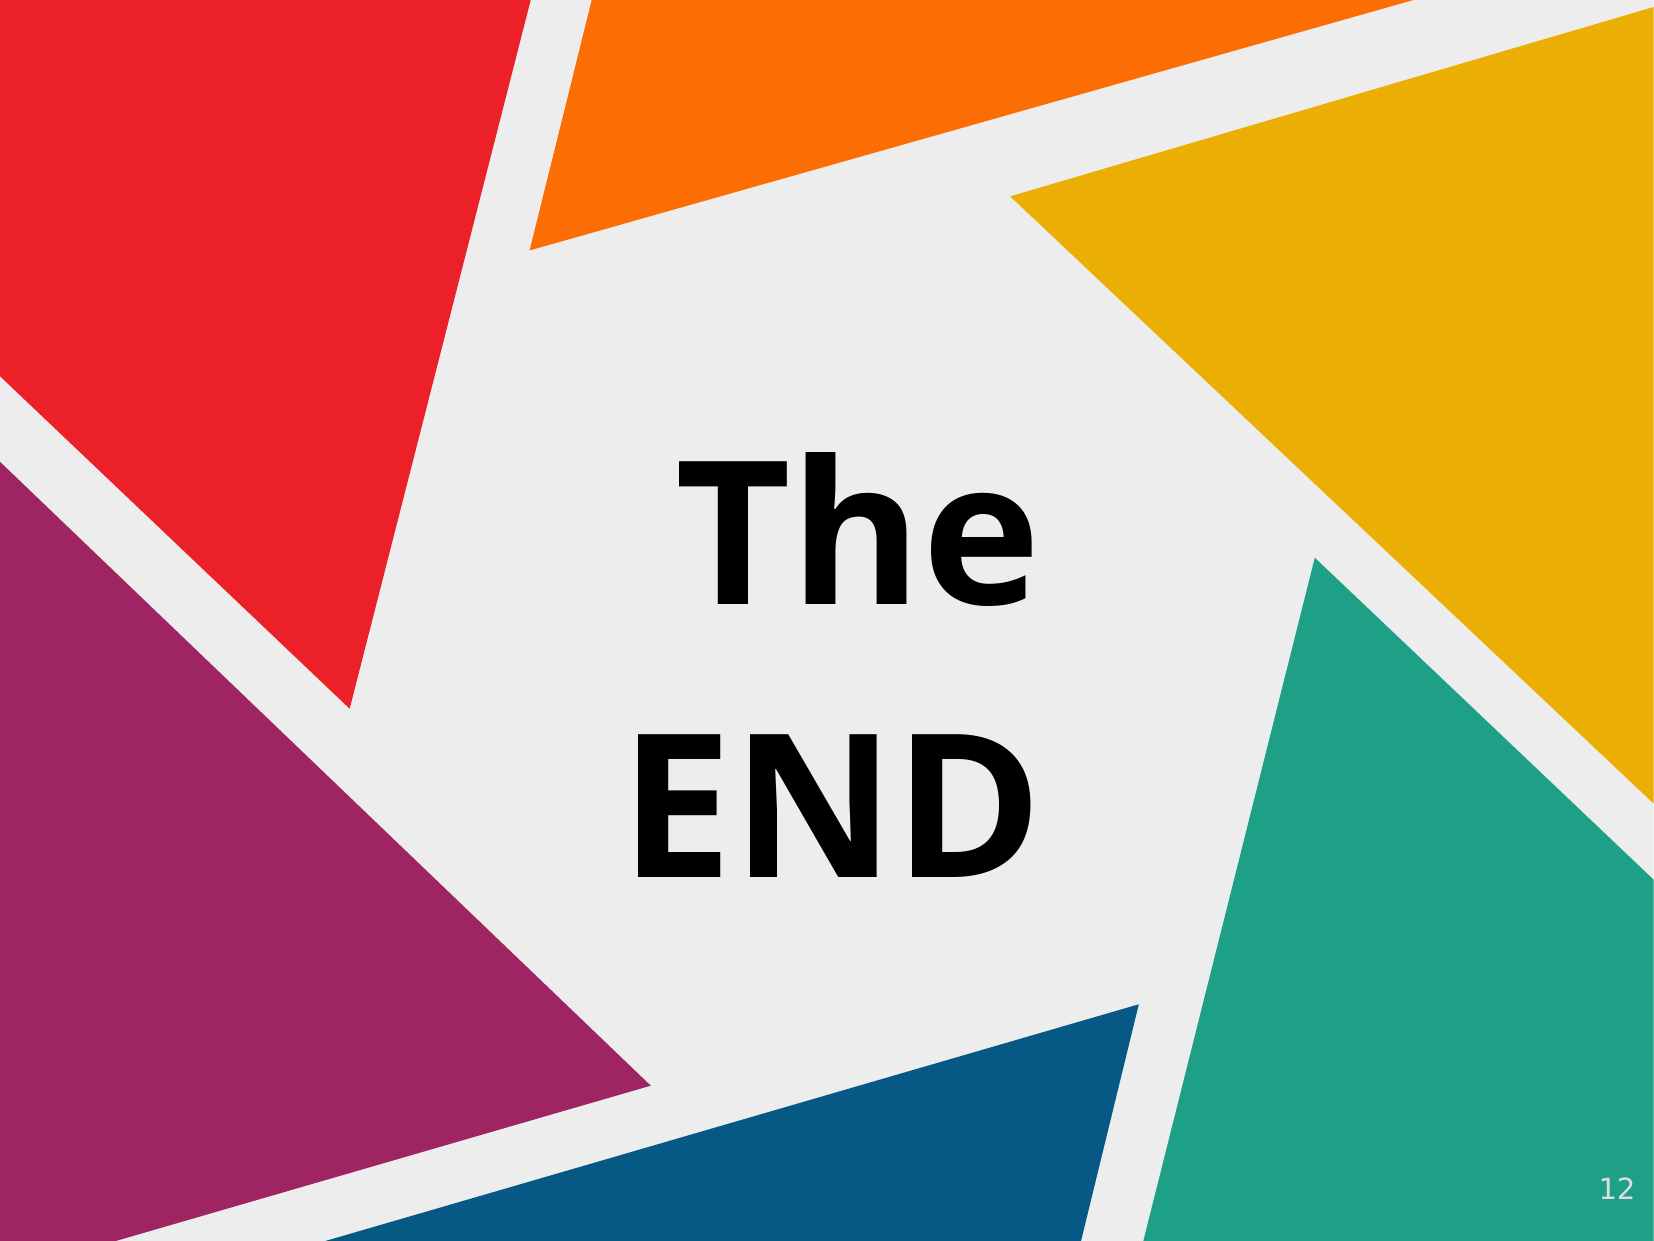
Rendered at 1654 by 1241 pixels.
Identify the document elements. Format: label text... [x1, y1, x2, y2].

title The END [473, 440, 1191, 886]
